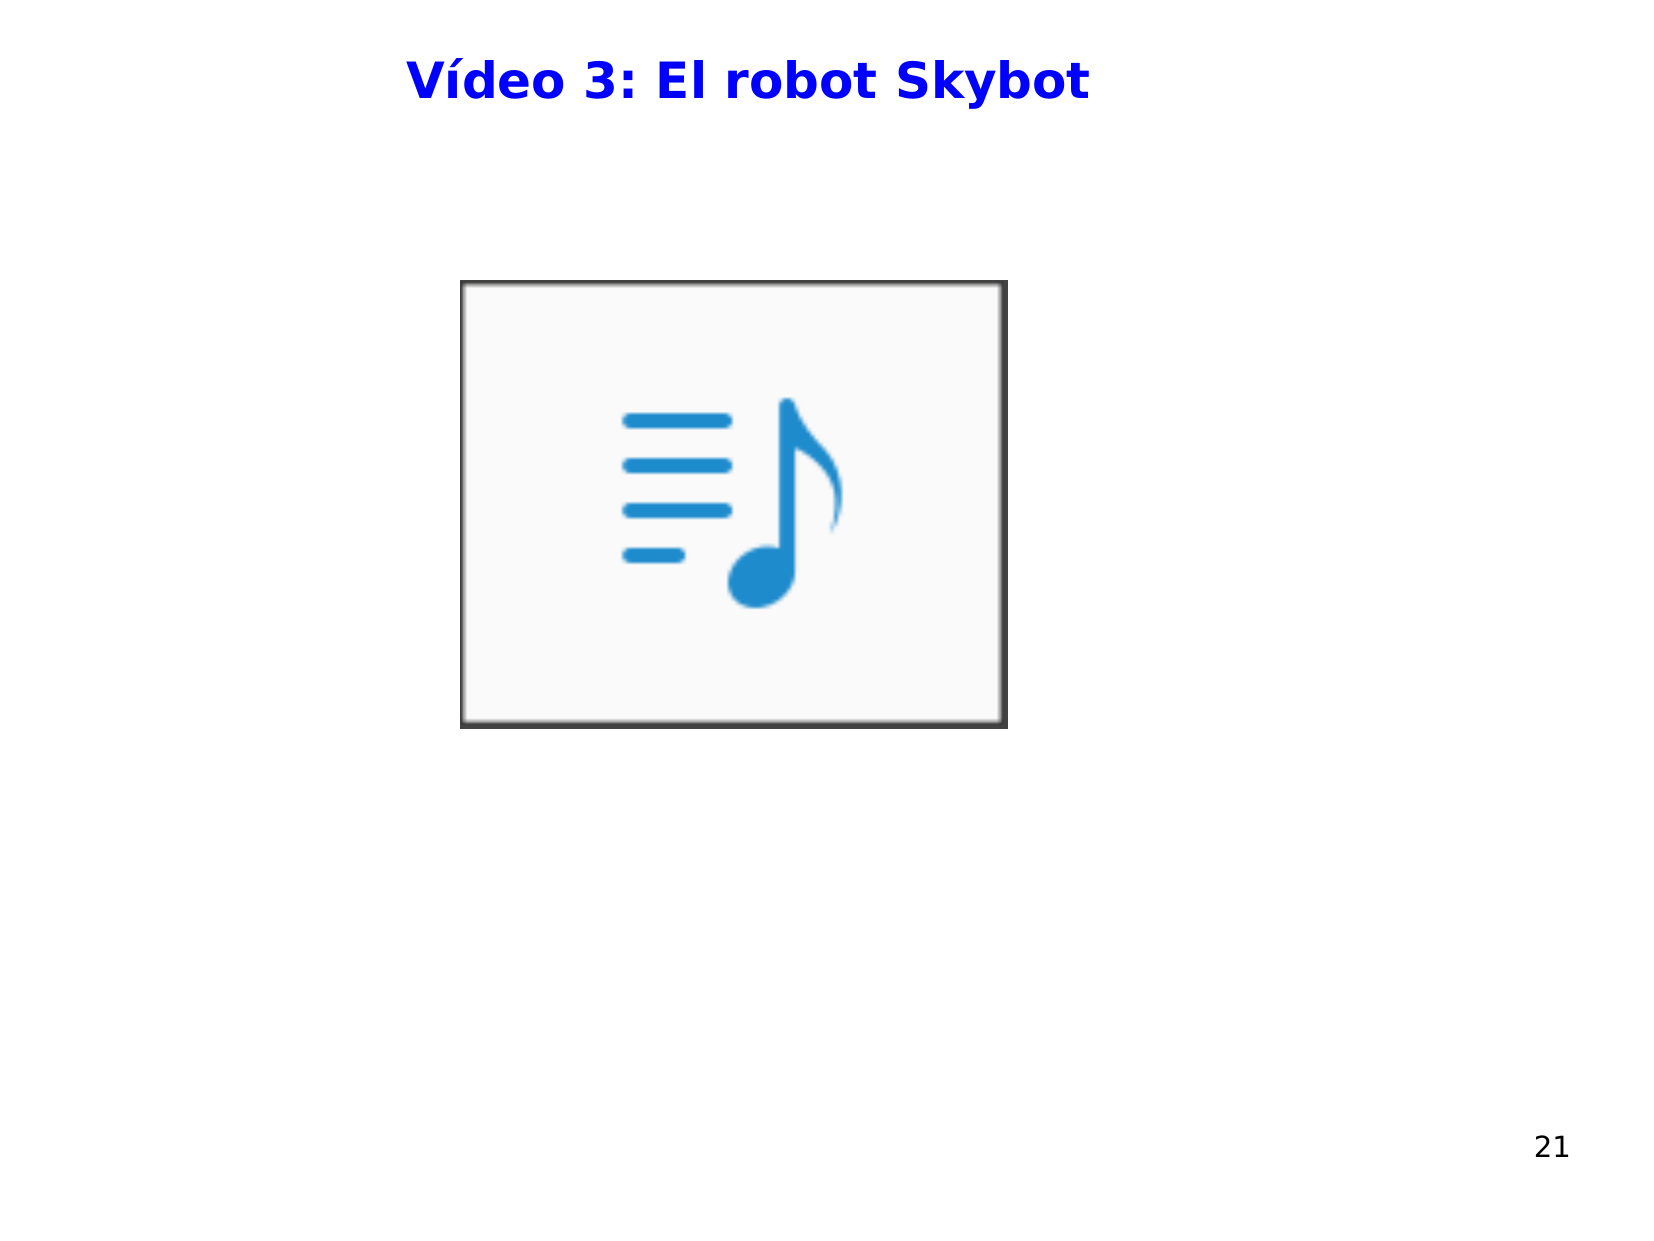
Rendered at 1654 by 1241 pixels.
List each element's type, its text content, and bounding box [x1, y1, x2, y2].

text_box [458, 279, 1009, 730]
text_box Vídeo 3: El robot Skybot [391, 44, 1107, 118]
